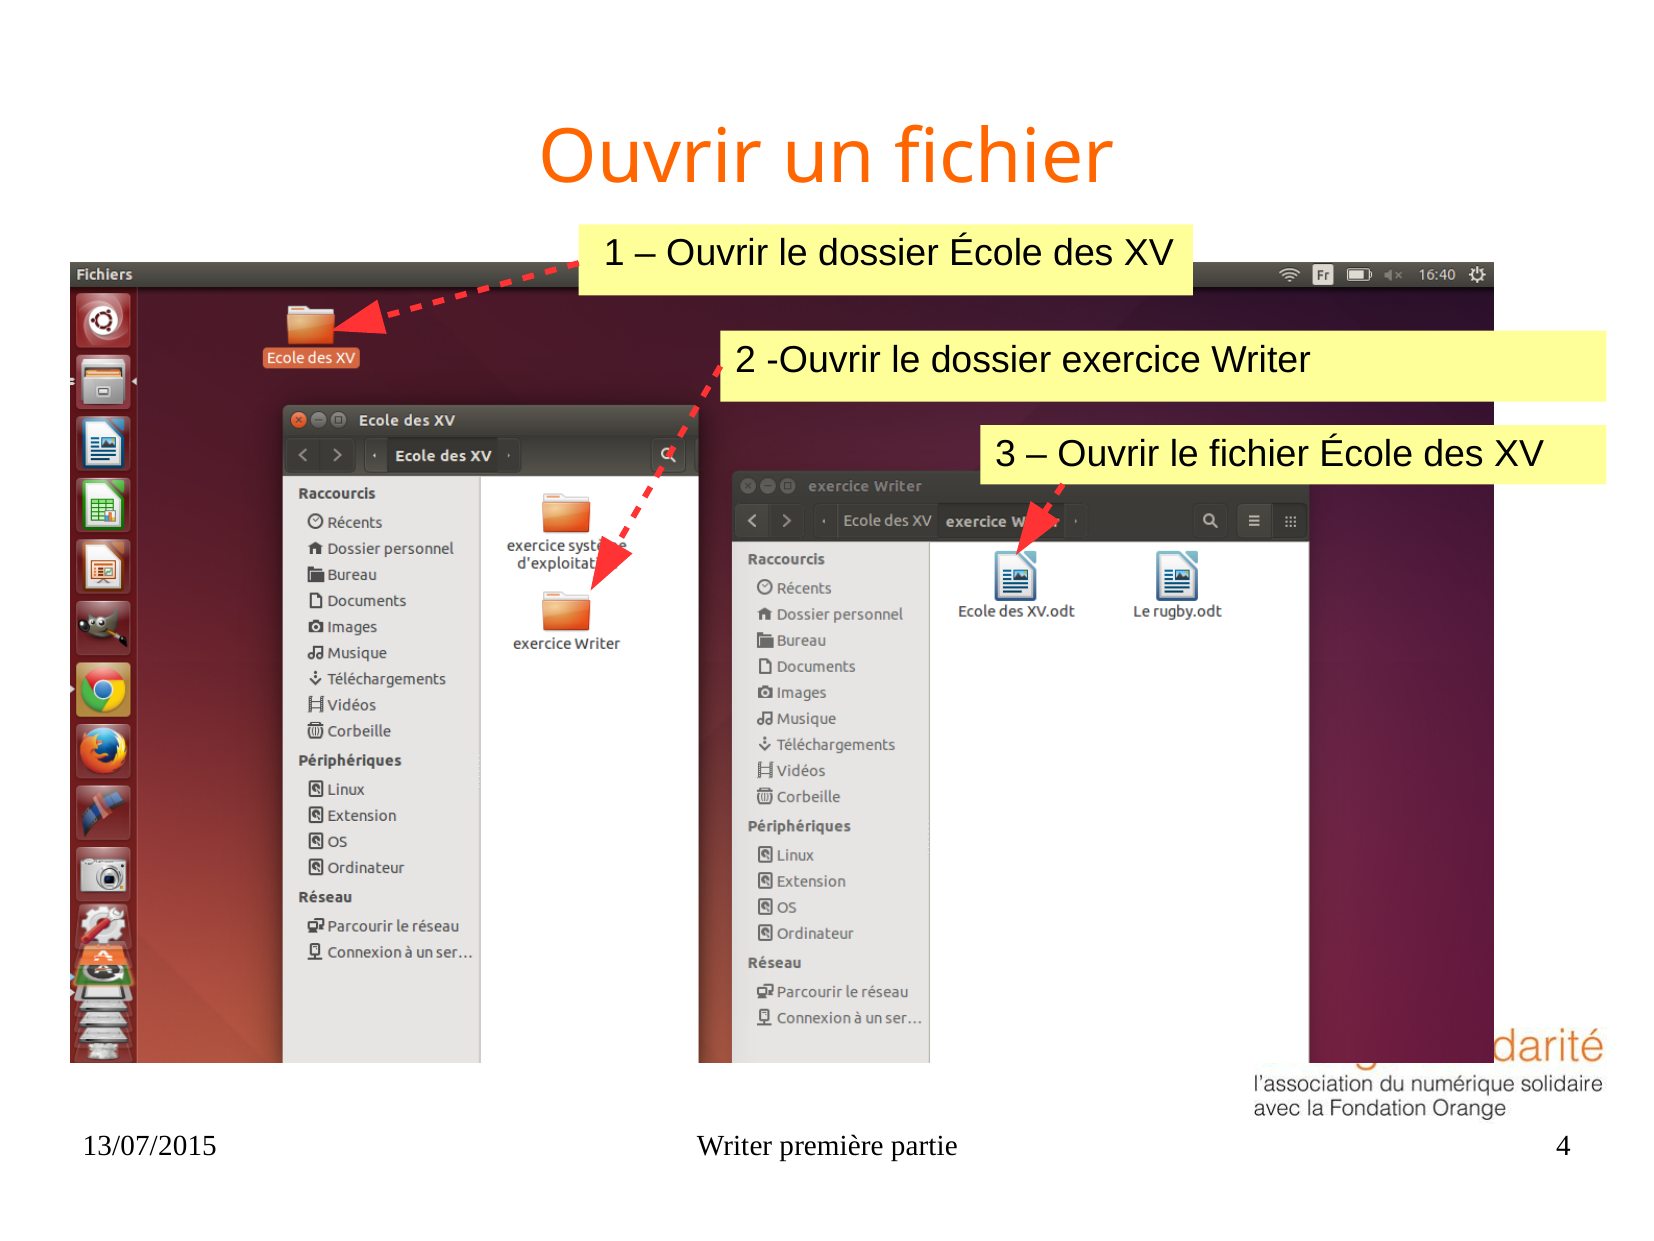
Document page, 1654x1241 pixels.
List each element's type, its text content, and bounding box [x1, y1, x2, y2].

text_box 1 – Ouvrir le dossier École des XV [578, 224, 1193, 296]
text_box 2 -Ouvrir le dossier exercice Writer [720, 330, 1607, 402]
picture [70, 262, 1607, 1126]
title Ouvrir un fichier [82, 49, 1571, 257]
text_box 3 – Ouvrir le fichier École des XV [980, 425, 1607, 485]
